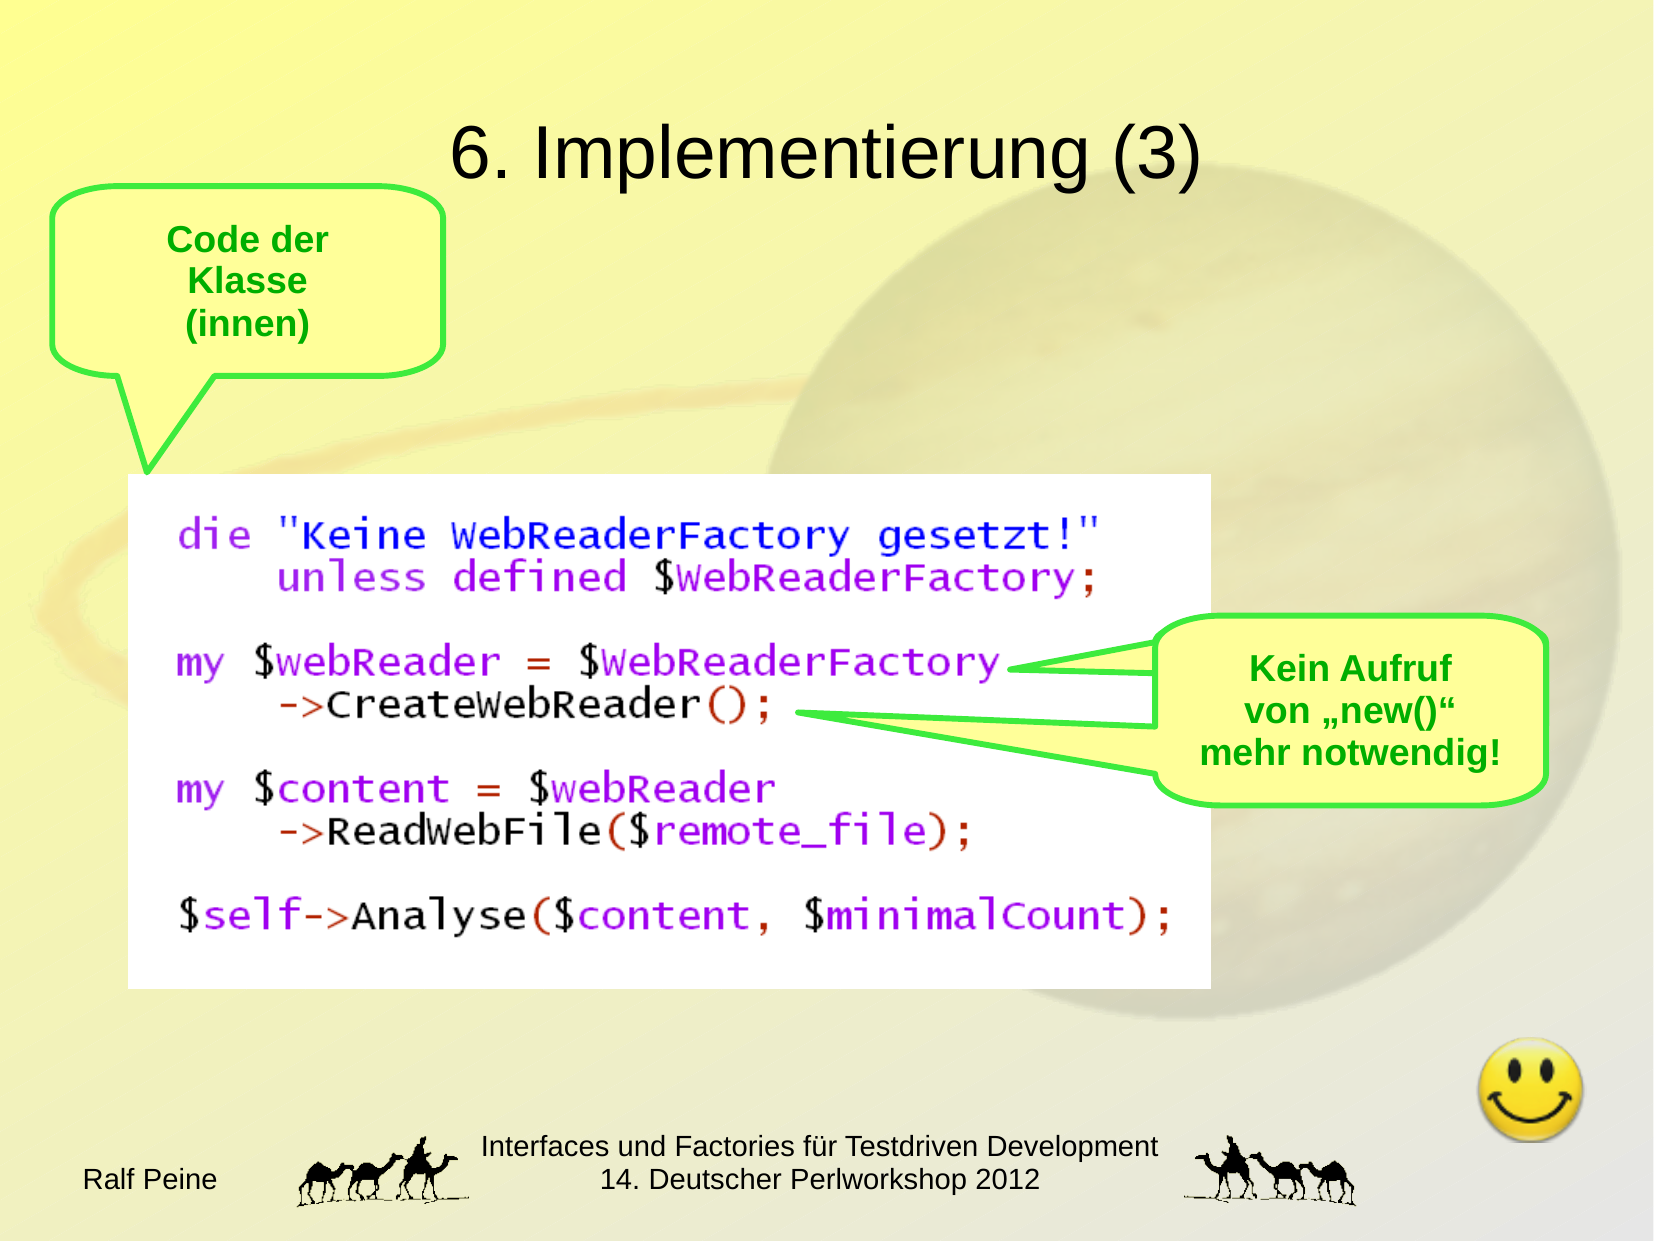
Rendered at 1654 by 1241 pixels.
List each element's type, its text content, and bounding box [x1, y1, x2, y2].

picture [3, 138, 1654, 1143]
title 6. Implementierung (3) [82, 49, 1571, 257]
text_box Code der Klasse (innen) [52, 186, 444, 473]
text_box Kein Aufruf von „new()“ mehr notwendig! [798, 615, 1547, 806]
picture [291, 1134, 469, 1214]
picture [1184, 1133, 1362, 1213]
text_box [1010, 632, 1162, 674]
text_box [1542, 634, 1547, 646]
